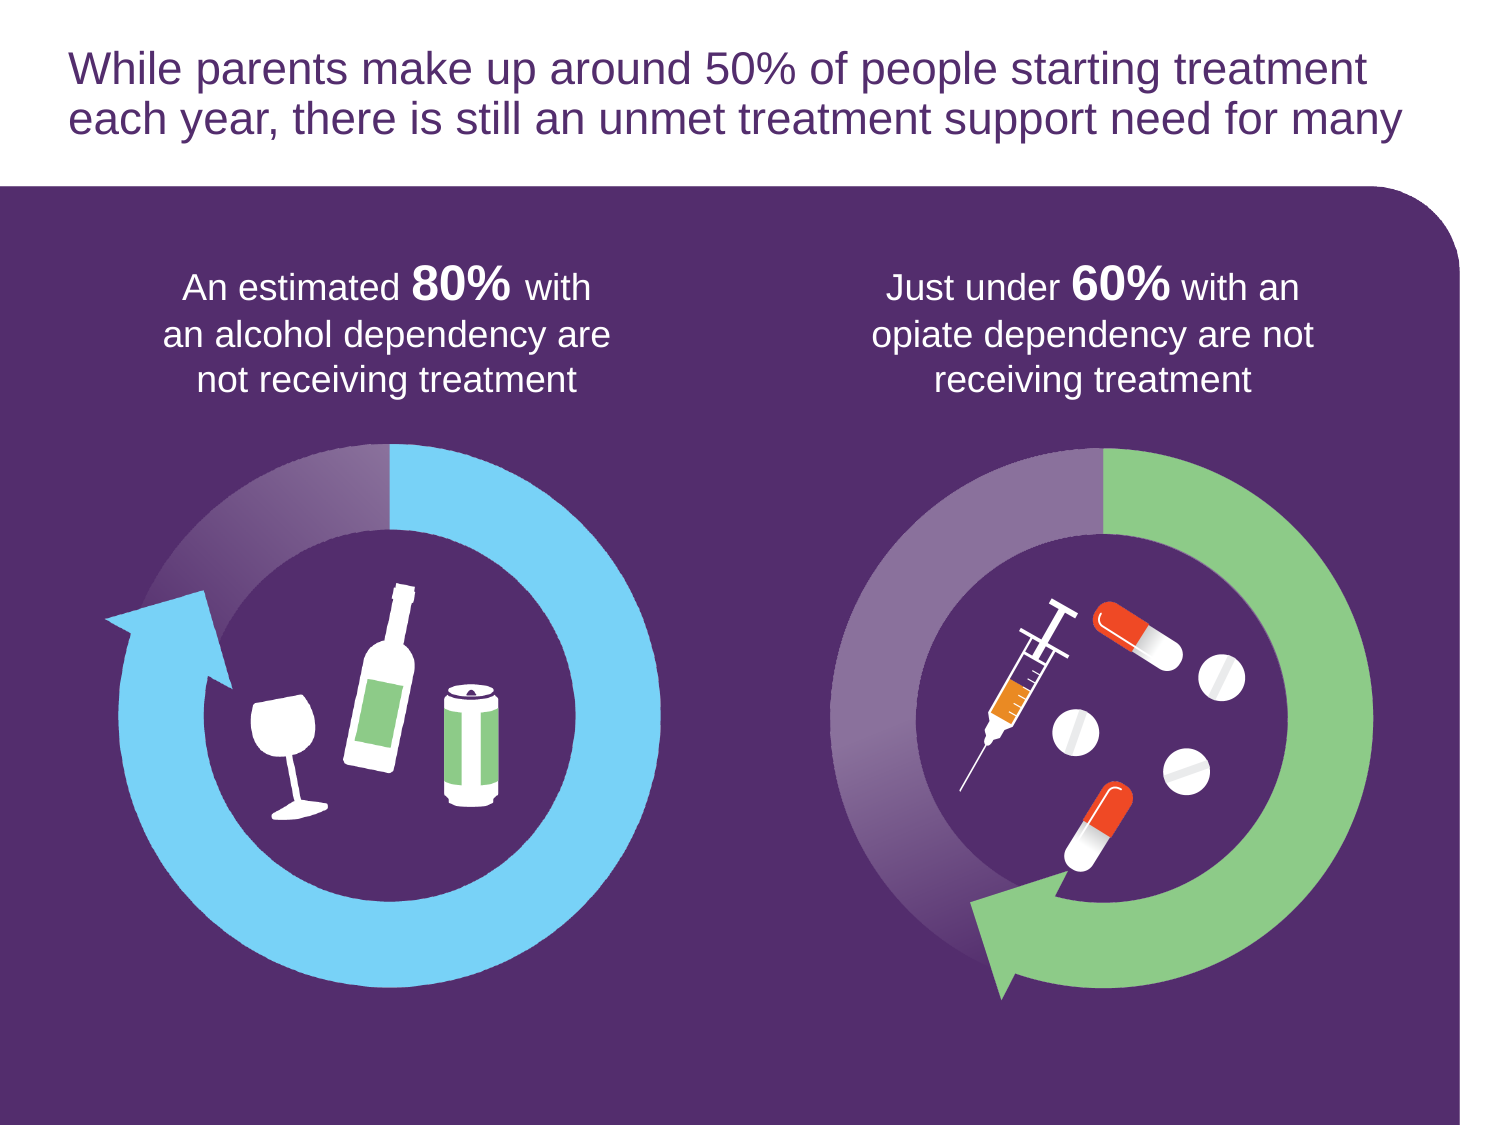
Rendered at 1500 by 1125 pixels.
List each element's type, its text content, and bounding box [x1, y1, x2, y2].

text_box An estimated 80% with an alcohol dependency are not receiving treatment [143, 243, 631, 408]
text_box Just under 60% with an opiate dependency are not receiving treatment [852, 243, 1334, 414]
title While parents make up around 50% of people starting treatment each year, there is still an unmet treatment support need for many [53, 35, 1447, 155]
picture [0, 0, 1500, 1125]
